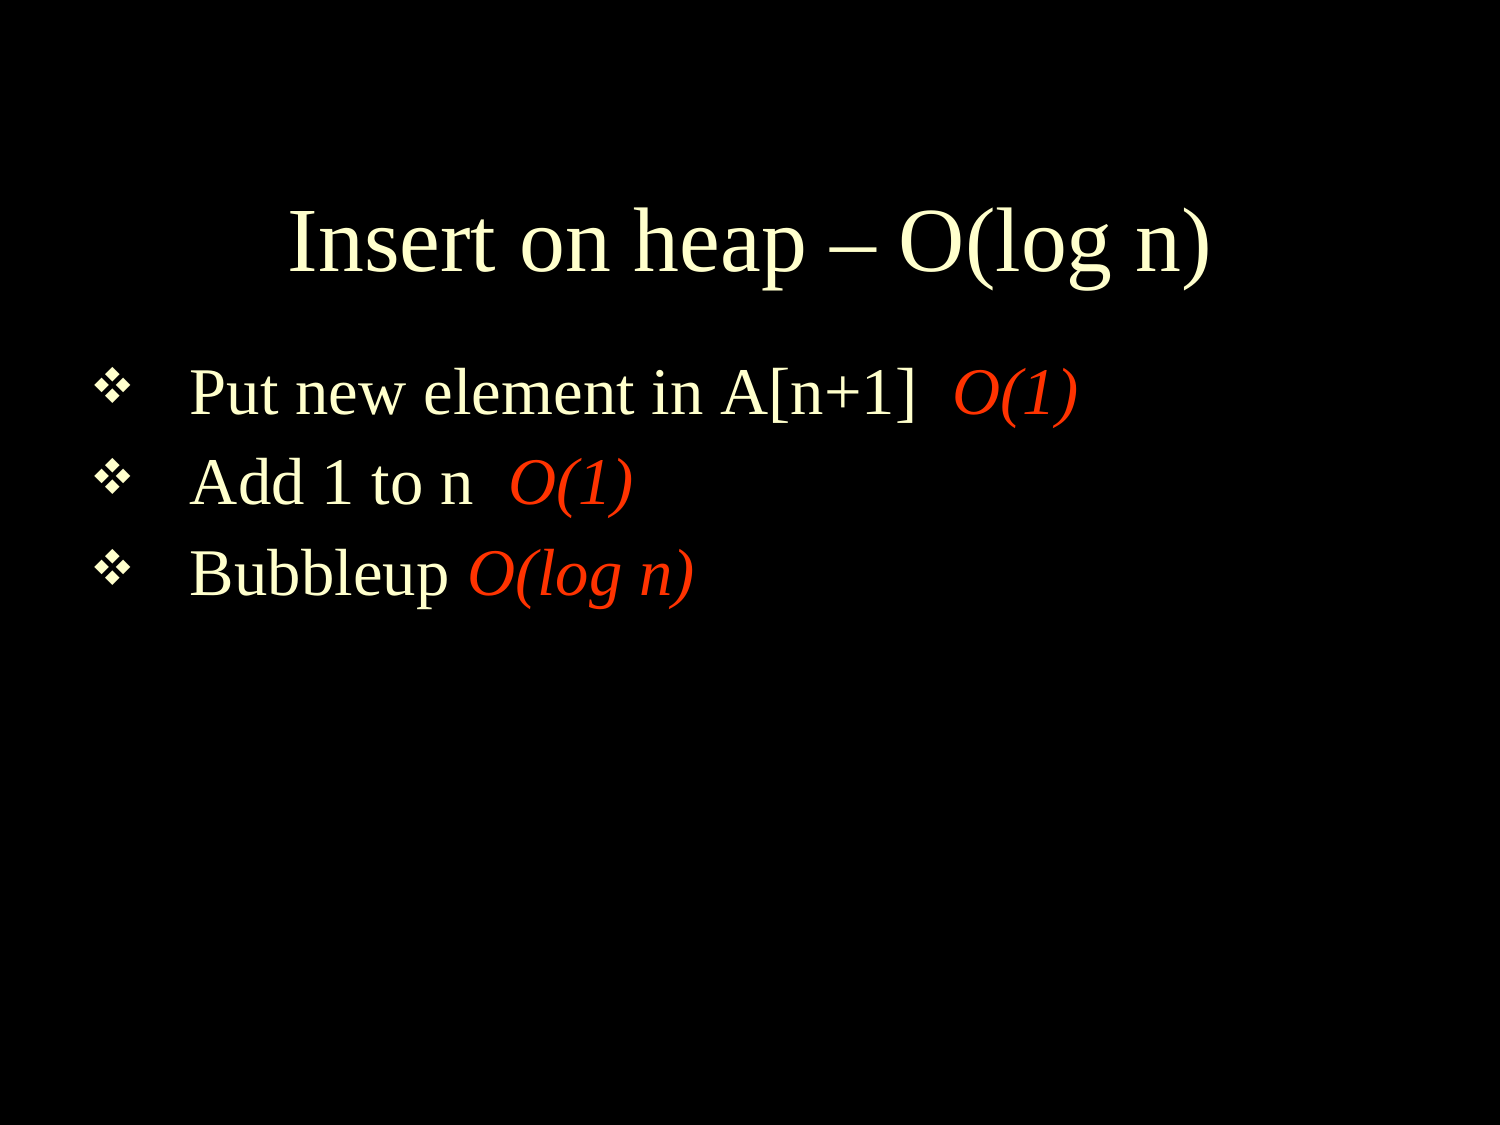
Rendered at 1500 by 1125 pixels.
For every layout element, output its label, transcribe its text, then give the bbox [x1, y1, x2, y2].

title Insert on heap – O(log n) [22, 145, 1480, 336]
list Put new element in A[n+1] O(1) Add 1 to n O(1) Bubbleup O(log n) [75, 347, 1482, 1026]
